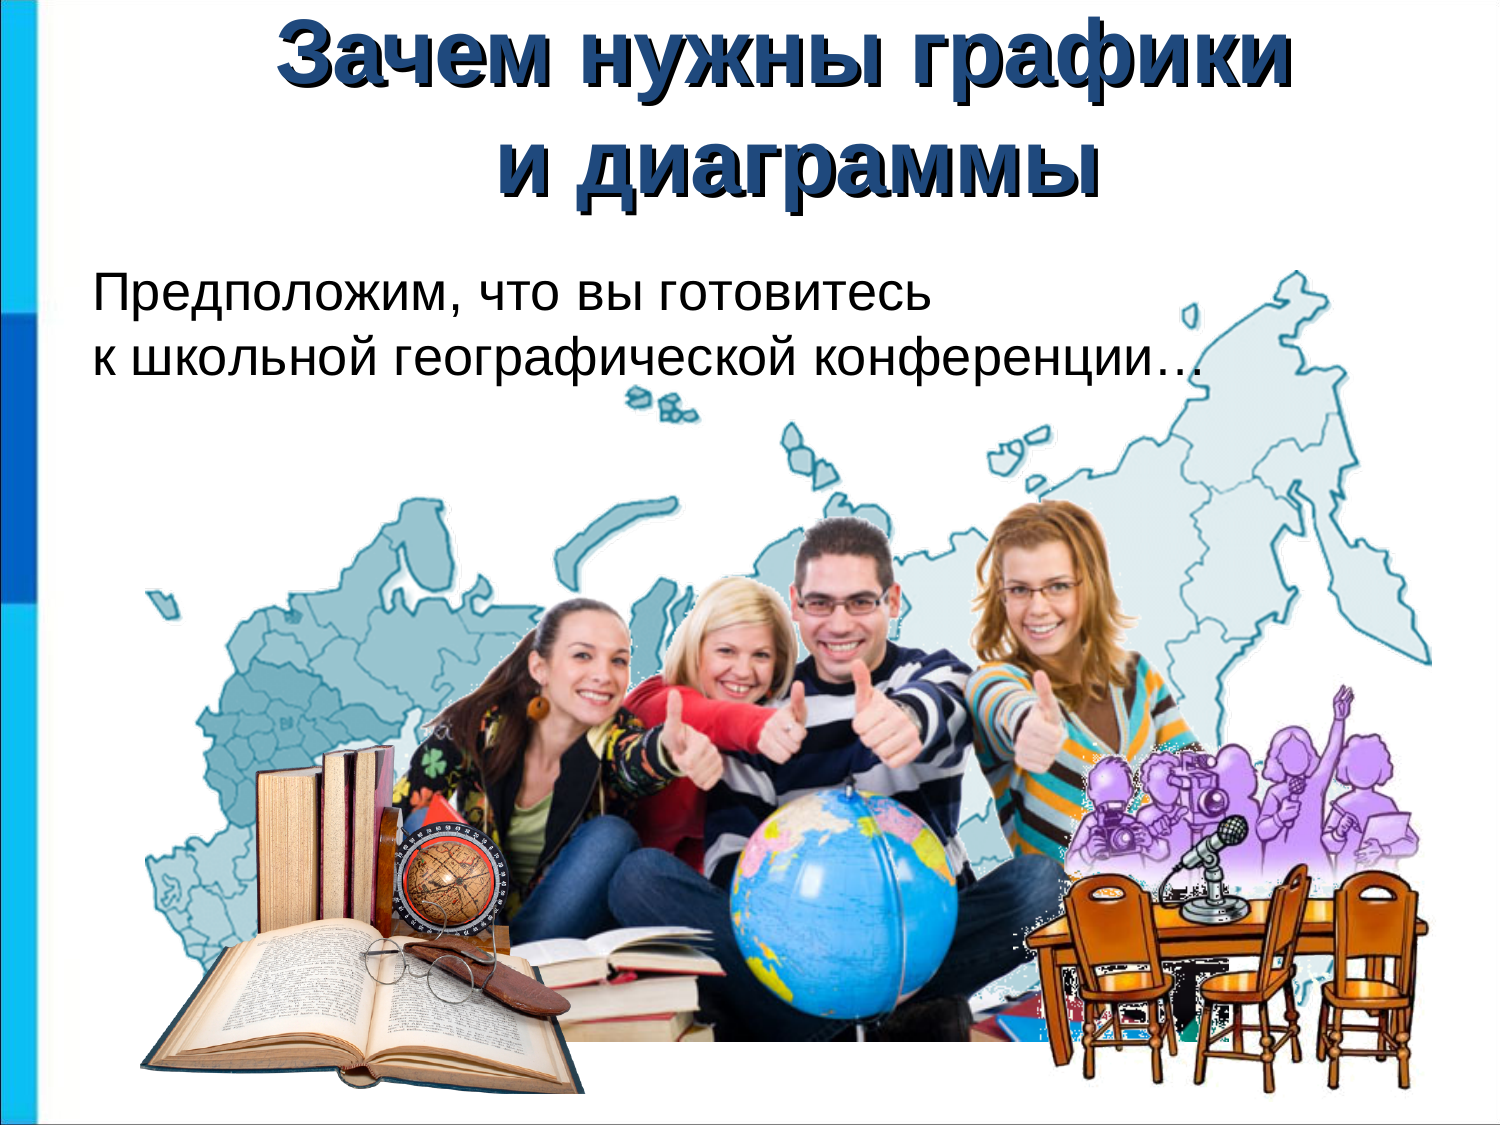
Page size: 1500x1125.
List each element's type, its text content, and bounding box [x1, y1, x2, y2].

picture [0, 0, 1500, 1125]
text_box Предположим, что вы готовитесь к школьной географической конференции… [77, 232, 1407, 411]
title Зачем нужны графики и диаграммы [171, 0, 1425, 204]
